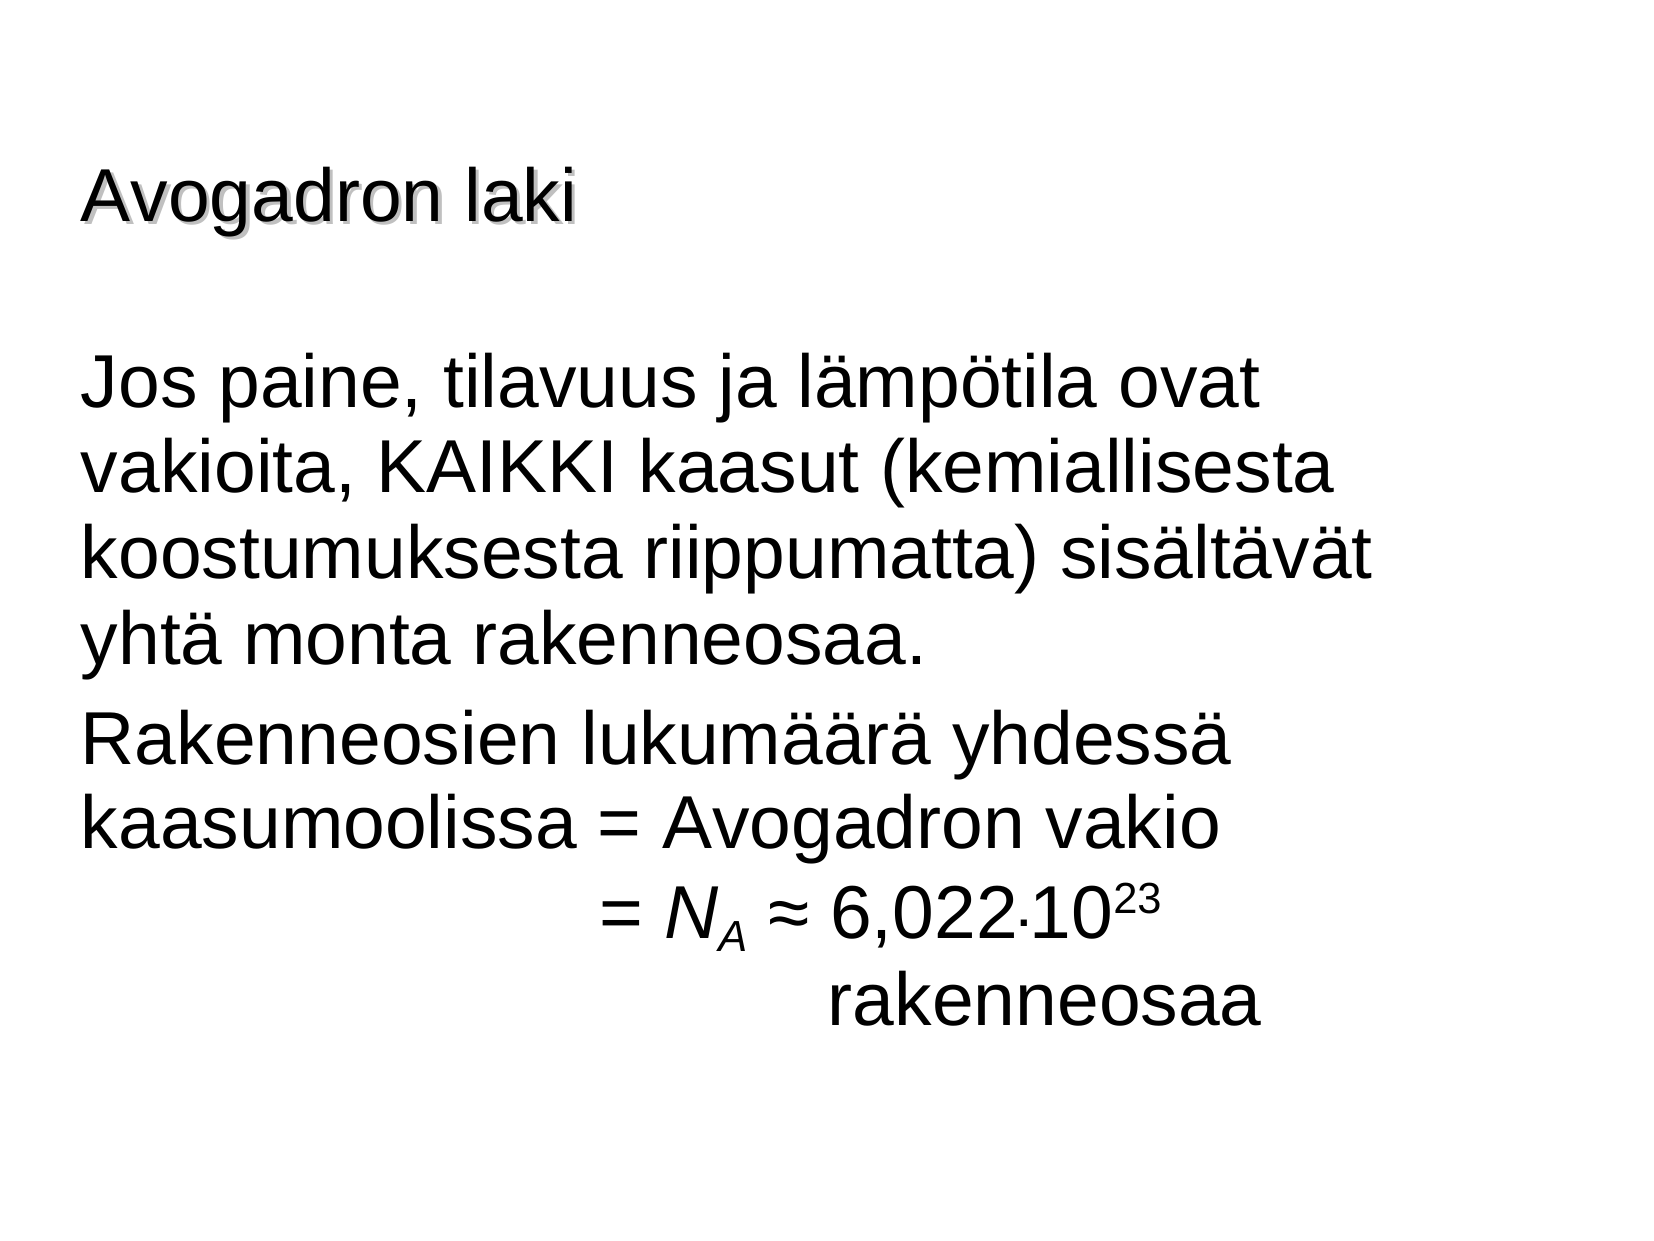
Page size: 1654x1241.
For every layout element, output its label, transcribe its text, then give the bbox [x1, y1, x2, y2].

text_box Avogadron laki Jos paine, tilavuus ja lämpötila ovat vakioita, KAIKKI kaasut (kemiallisesta koostumuksesta riippumatta) sisältävät yhtä monta rakenneosaa. Rakenneosien lukumäärä yhdessä kaasumoolissa = Avogadron vakio = NA ≈ 6,022.1023 rakenneosaa [66, 141, 1630, 971]
